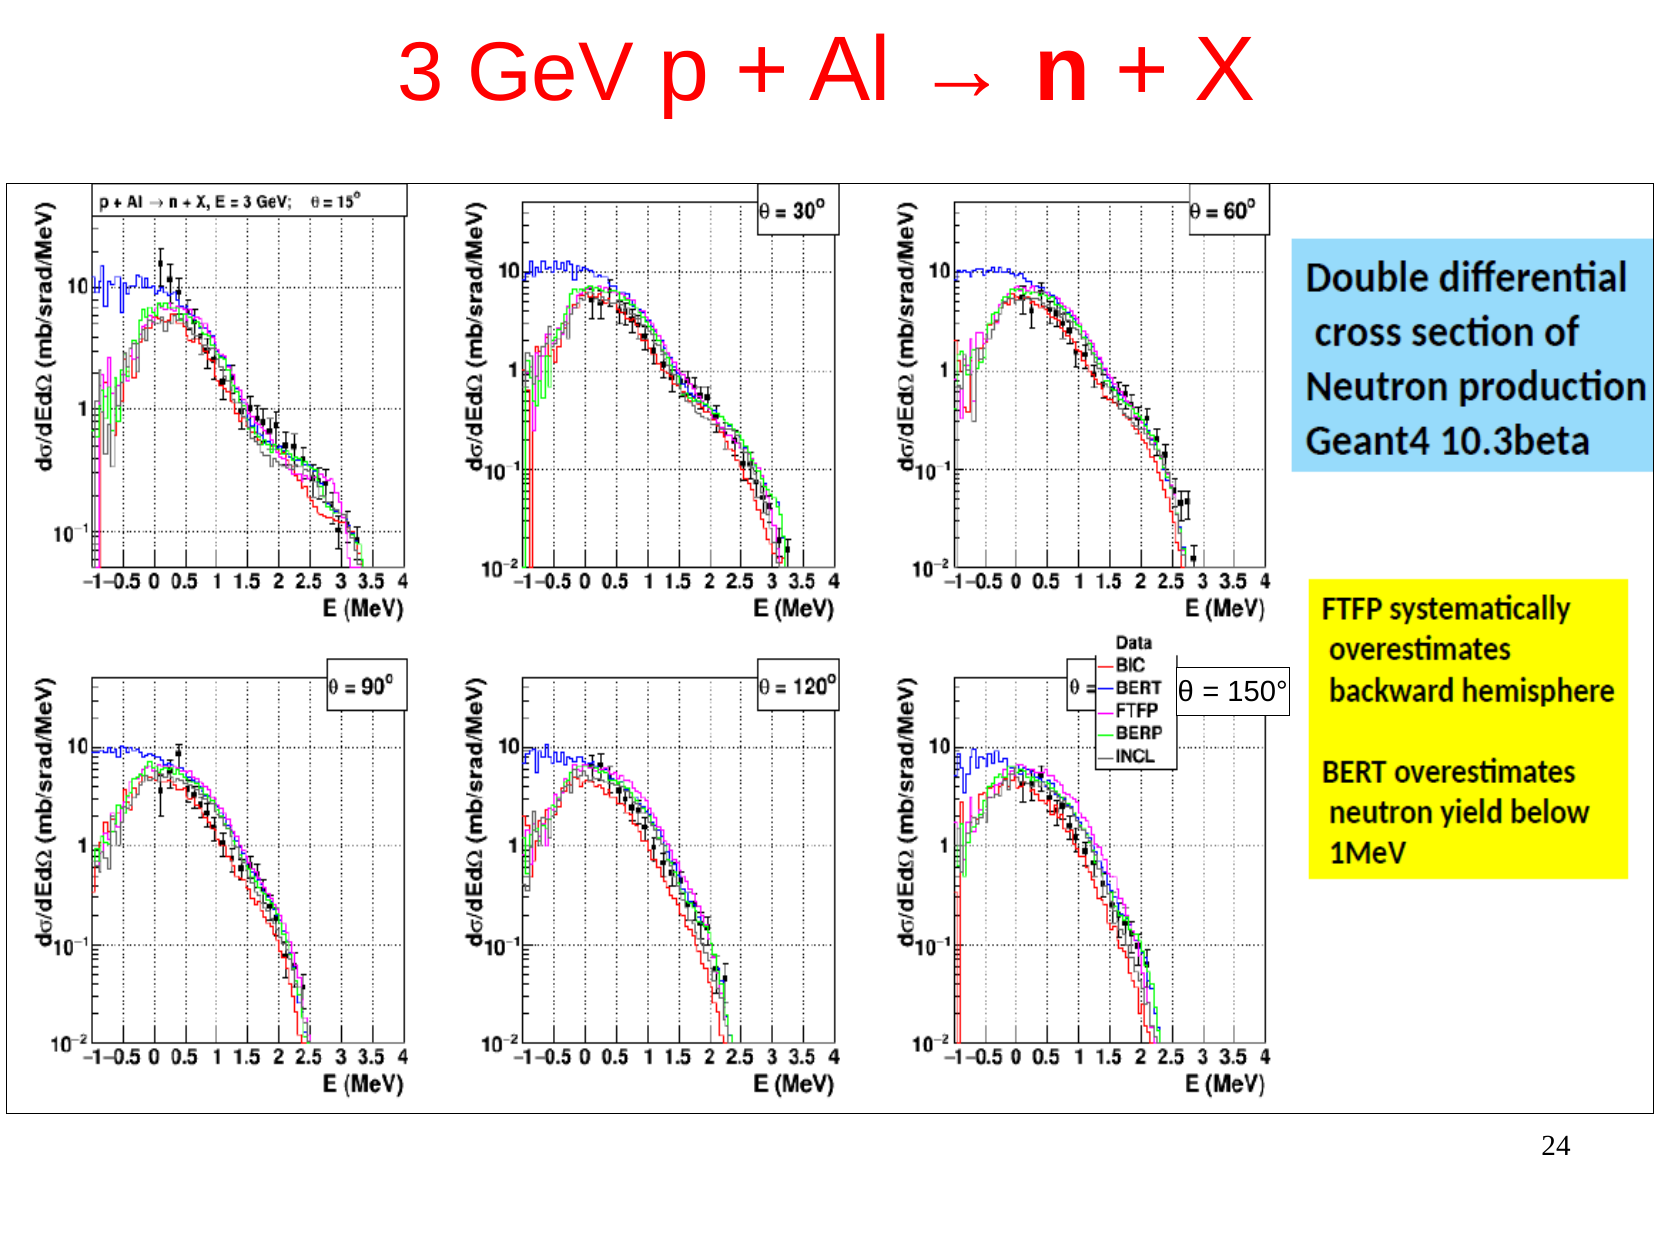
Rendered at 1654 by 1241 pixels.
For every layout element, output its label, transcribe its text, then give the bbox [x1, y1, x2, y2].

title 3 GeV p + Al → n + X [0, 8, 1654, 129]
text_box θ = 150° [1176, 667, 1290, 716]
picture [6, 183, 1654, 1114]
